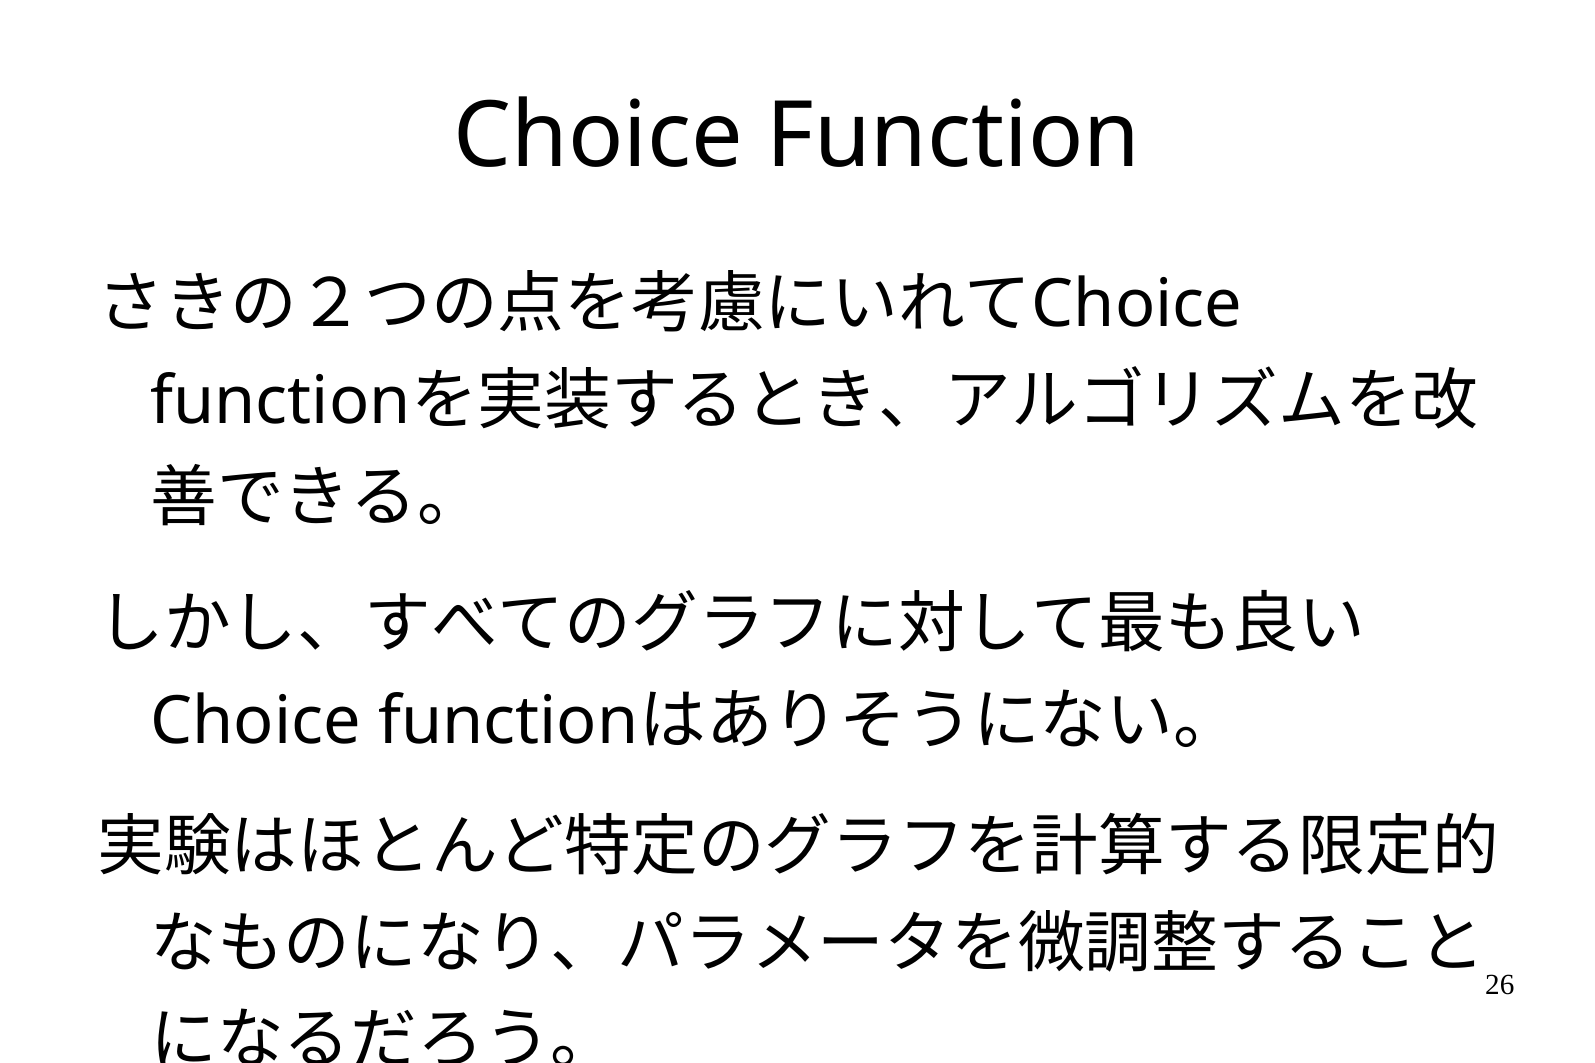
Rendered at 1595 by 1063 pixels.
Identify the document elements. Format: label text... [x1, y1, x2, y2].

title Choice Function [79, 42, 1515, 220]
list さきの２つの点を考慮にいれてChoice functionを実装するとき、アルゴリズムを改善できる。 しかし、すべてのグラフに対して最も良いChoice functionはありそうにない。 実験はほとんど特定のグラフを計算する限定的なものになり、パラメータを微調整することになるだろう。 [79, 248, 1515, 951]
